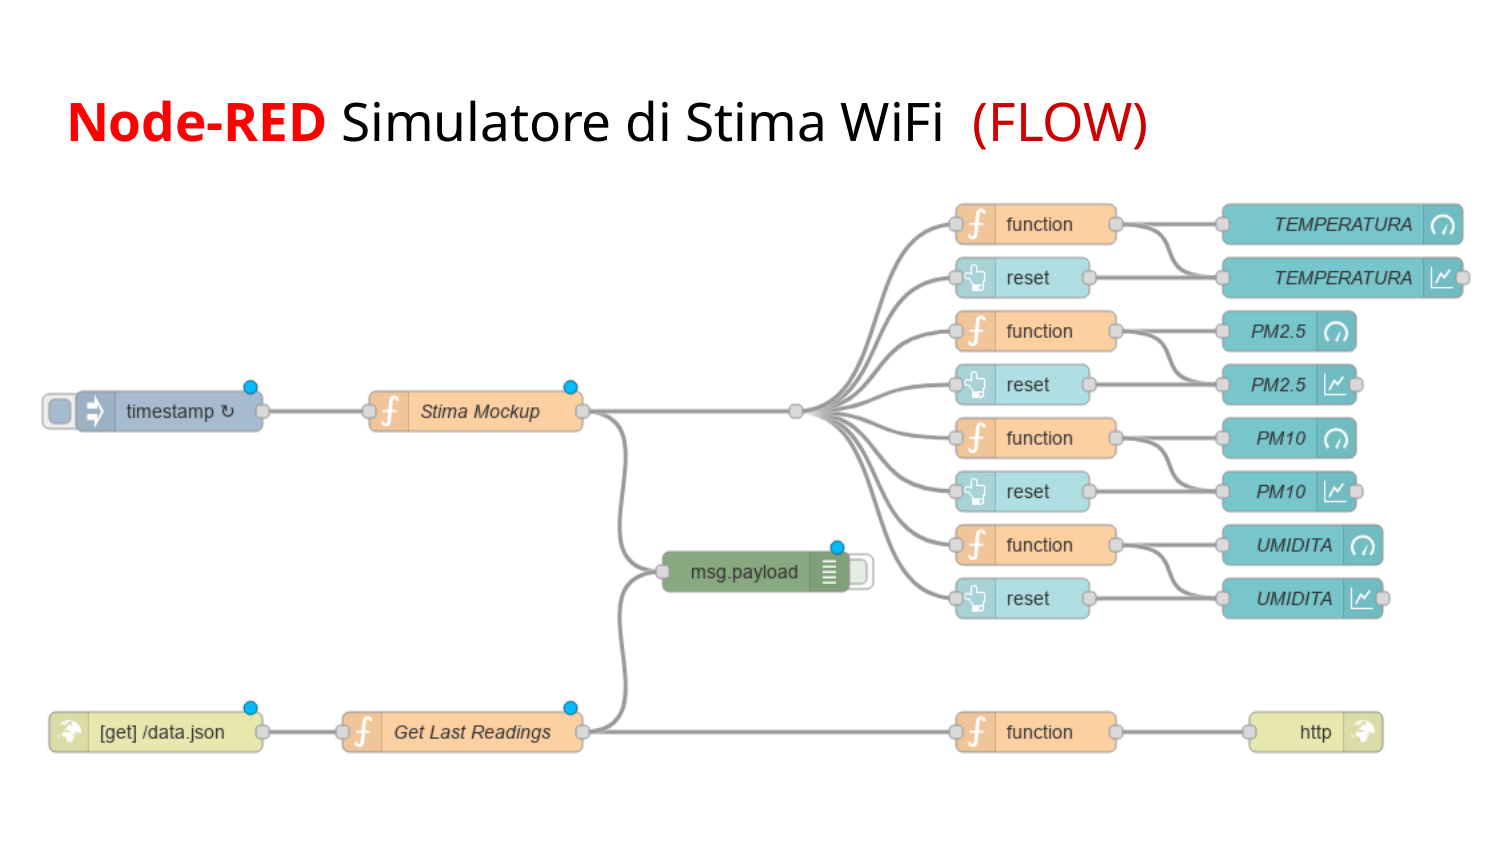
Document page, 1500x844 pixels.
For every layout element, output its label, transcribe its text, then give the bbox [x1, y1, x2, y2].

picture [24, 191, 1475, 783]
title Node-RED Simulatore di Stima WiFi (FLOW) [51, 72, 1449, 167]
